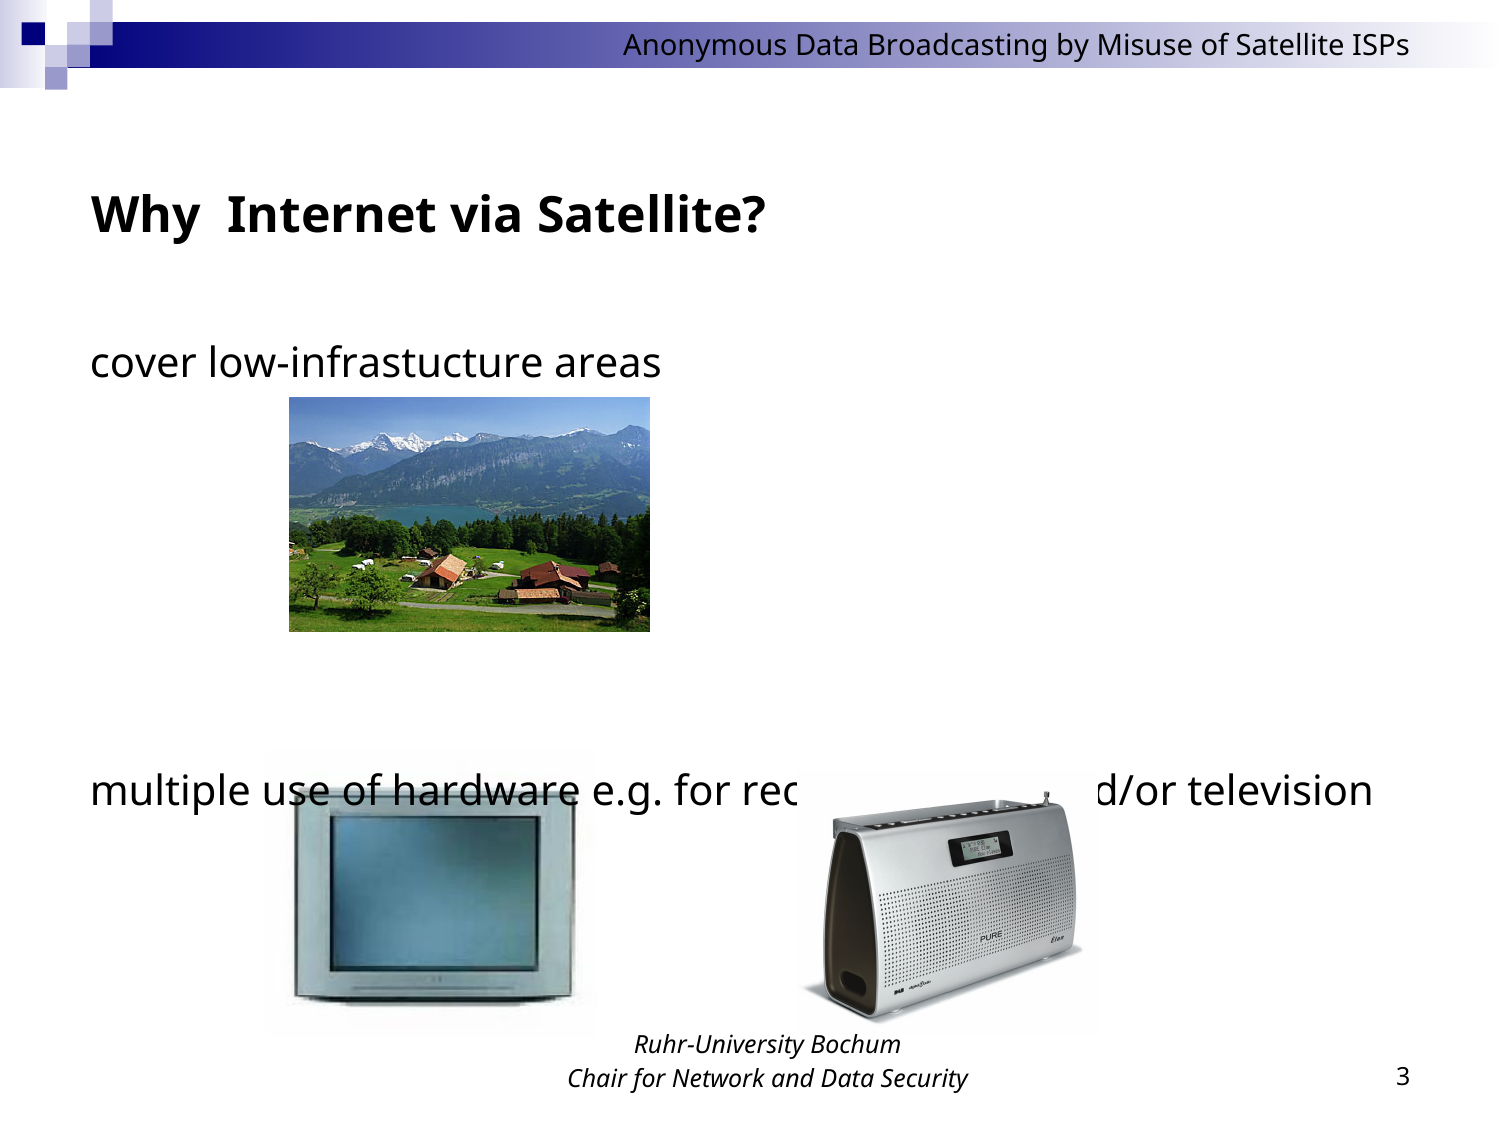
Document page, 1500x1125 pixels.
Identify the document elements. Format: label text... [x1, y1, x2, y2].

picture [289, 397, 650, 632]
text_box Ruhr-University Bochum Chair for Network and Data Security [552, 1018, 984, 1103]
text_box Why Internet via Satellite? [76, 171, 1424, 256]
picture [797, 770, 1098, 1035]
title Anonymous Data Broadcasting by Misuse of Satellite ISPs [608, 18, 1471, 70]
list cover low-infrastucture areas multiple use of hardware e.g. for receiving radio and/or television [75, 324, 1426, 963]
picture [265, 963, 597, 1059]
